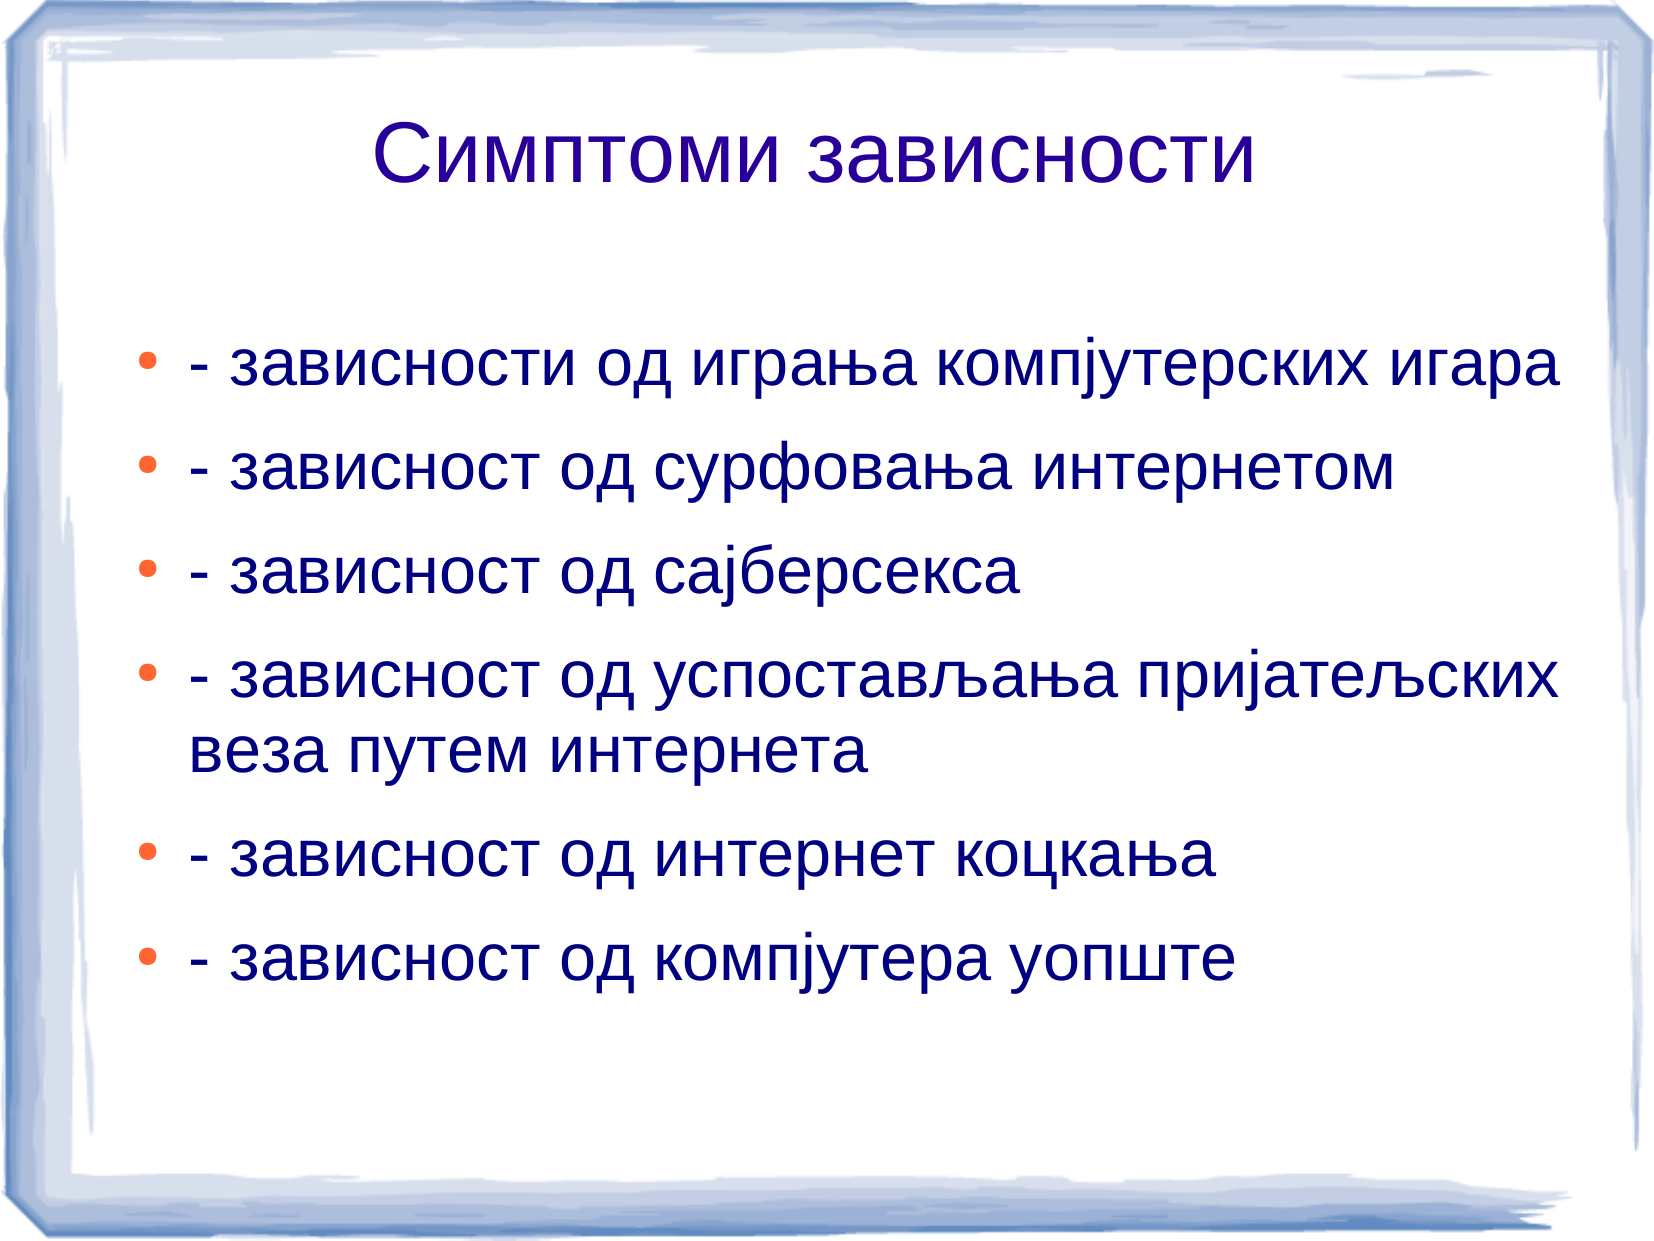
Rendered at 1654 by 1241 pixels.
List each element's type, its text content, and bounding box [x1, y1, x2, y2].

picture [0, 0, 1654, 1241]
title Симптоми зависности [82, 49, 1571, 257]
list - зависности од играња компјутерских игара - зависност од сурфовања интернетом - зависност од сајберсекса - зависност од успостављања пријатељских веза путем интернета - зависност од интернет коцкања - зависност од компјутера уопште [118, 324, 1571, 1004]
